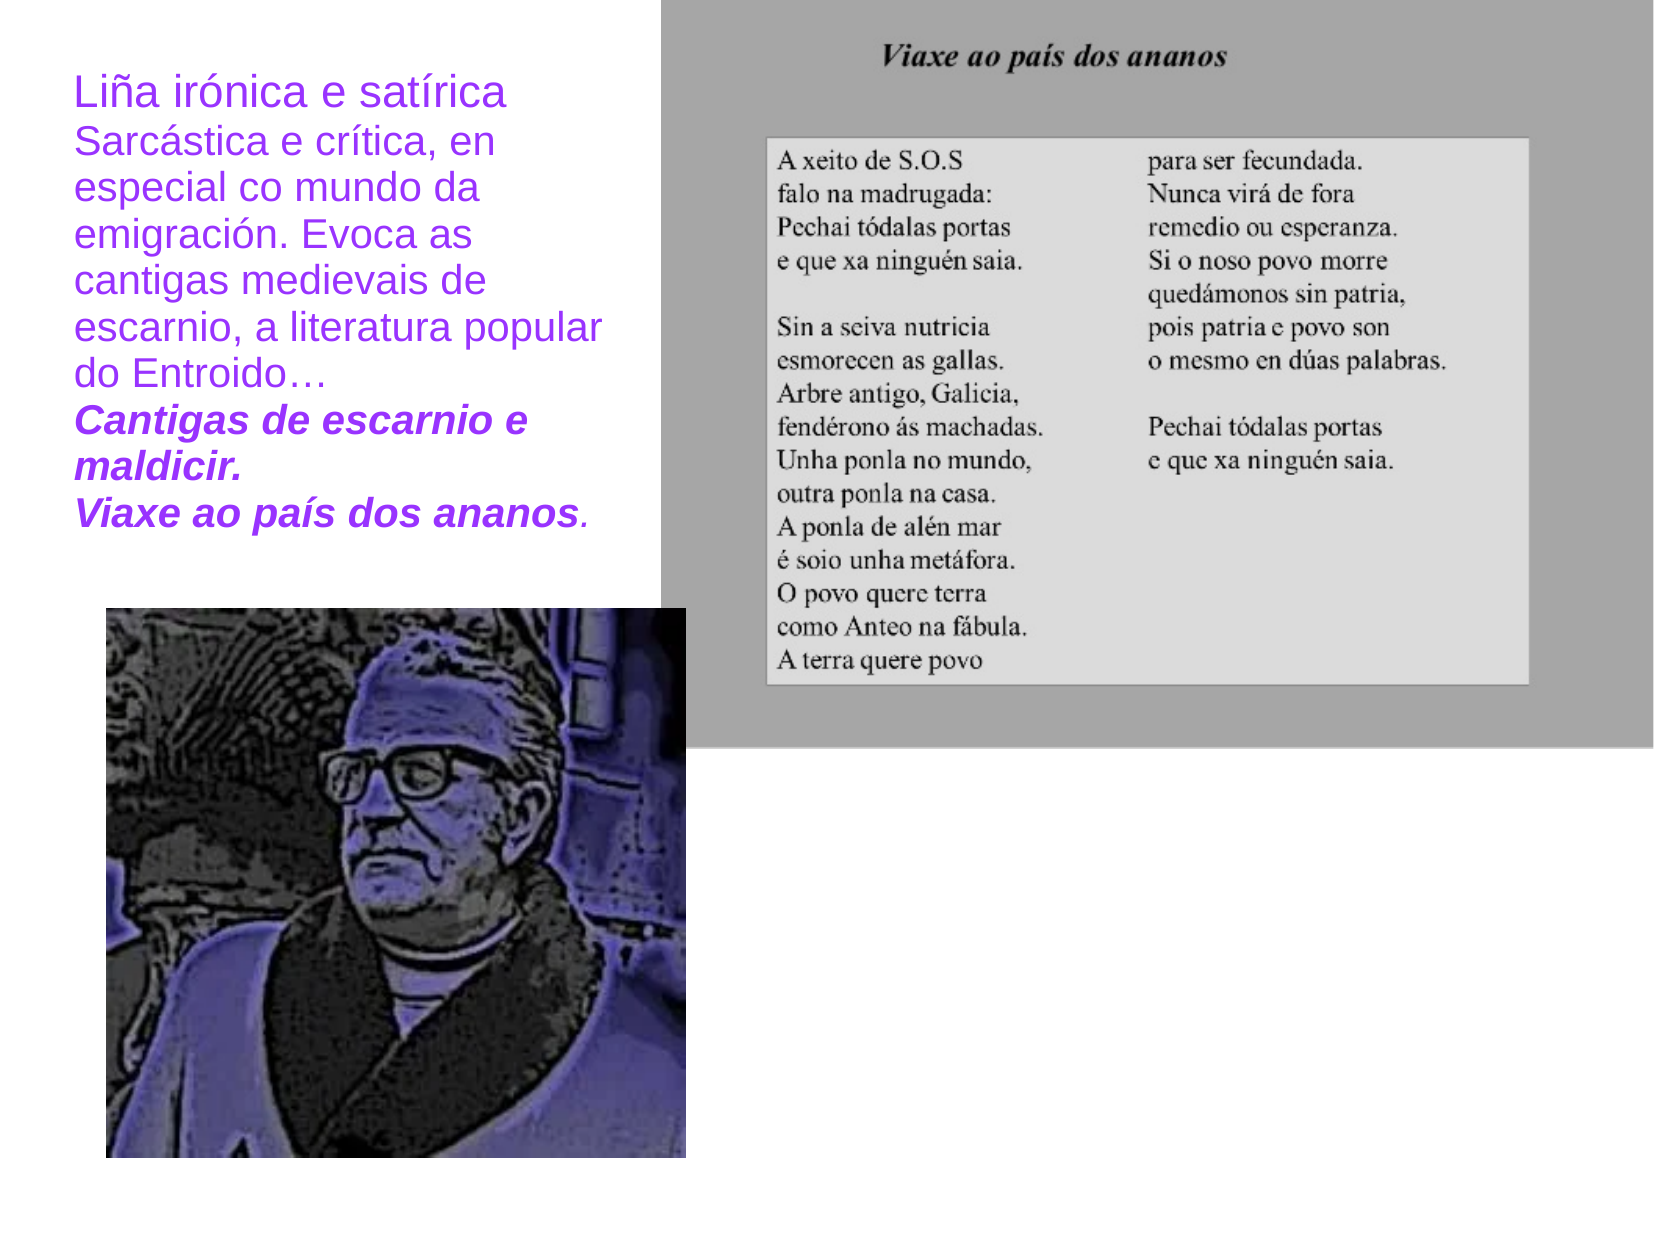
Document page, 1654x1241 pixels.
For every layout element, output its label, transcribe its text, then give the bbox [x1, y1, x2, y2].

text_box Liña irónica e satírica Sarcástica e crítica, en especial co mundo da emigración. Evoca as cantigas medievais de escarnio, a literatura popular do Entroido… Cantigas de escarnio e maldicir. Viaxe ao país dos ananos. [59, 59, 621, 697]
picture [106, 0, 1654, 1158]
